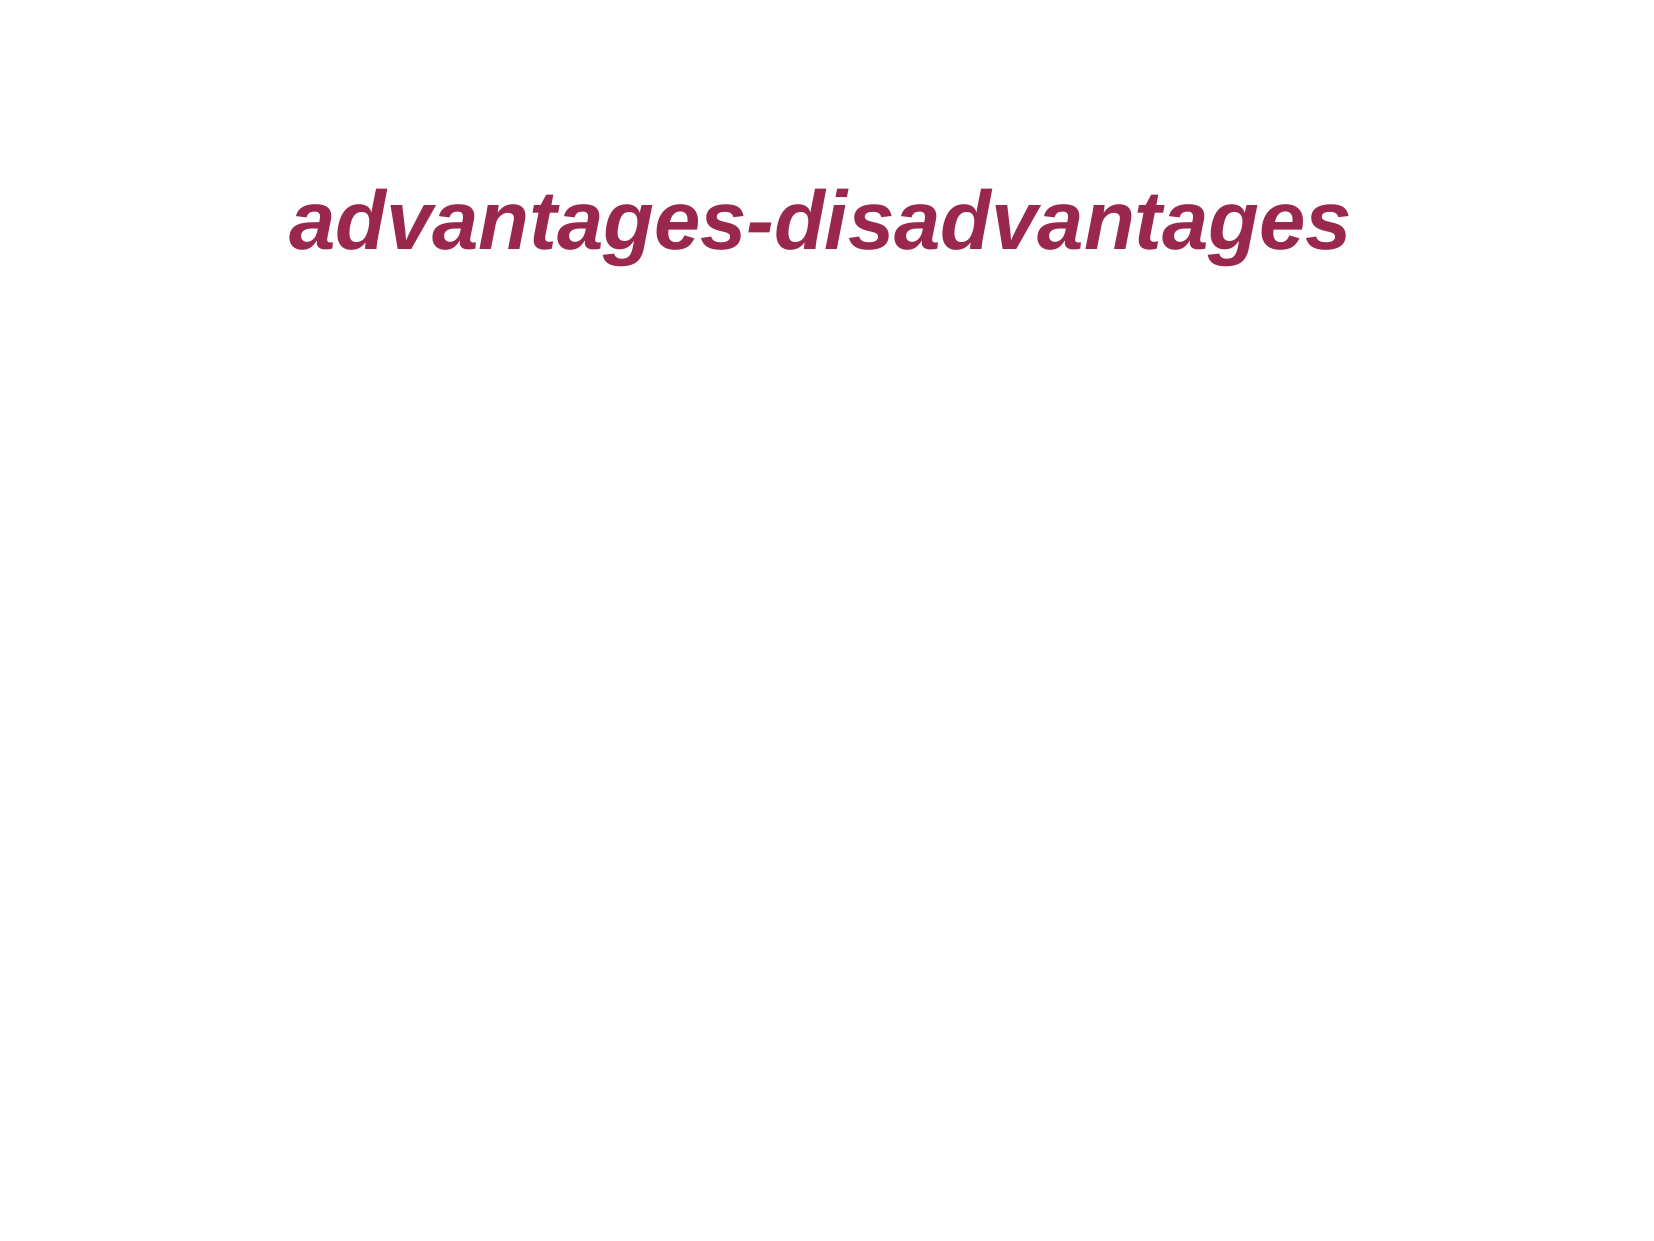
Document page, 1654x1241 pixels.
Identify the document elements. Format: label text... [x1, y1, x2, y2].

title advantages-disadvantages [135, 117, 1506, 325]
